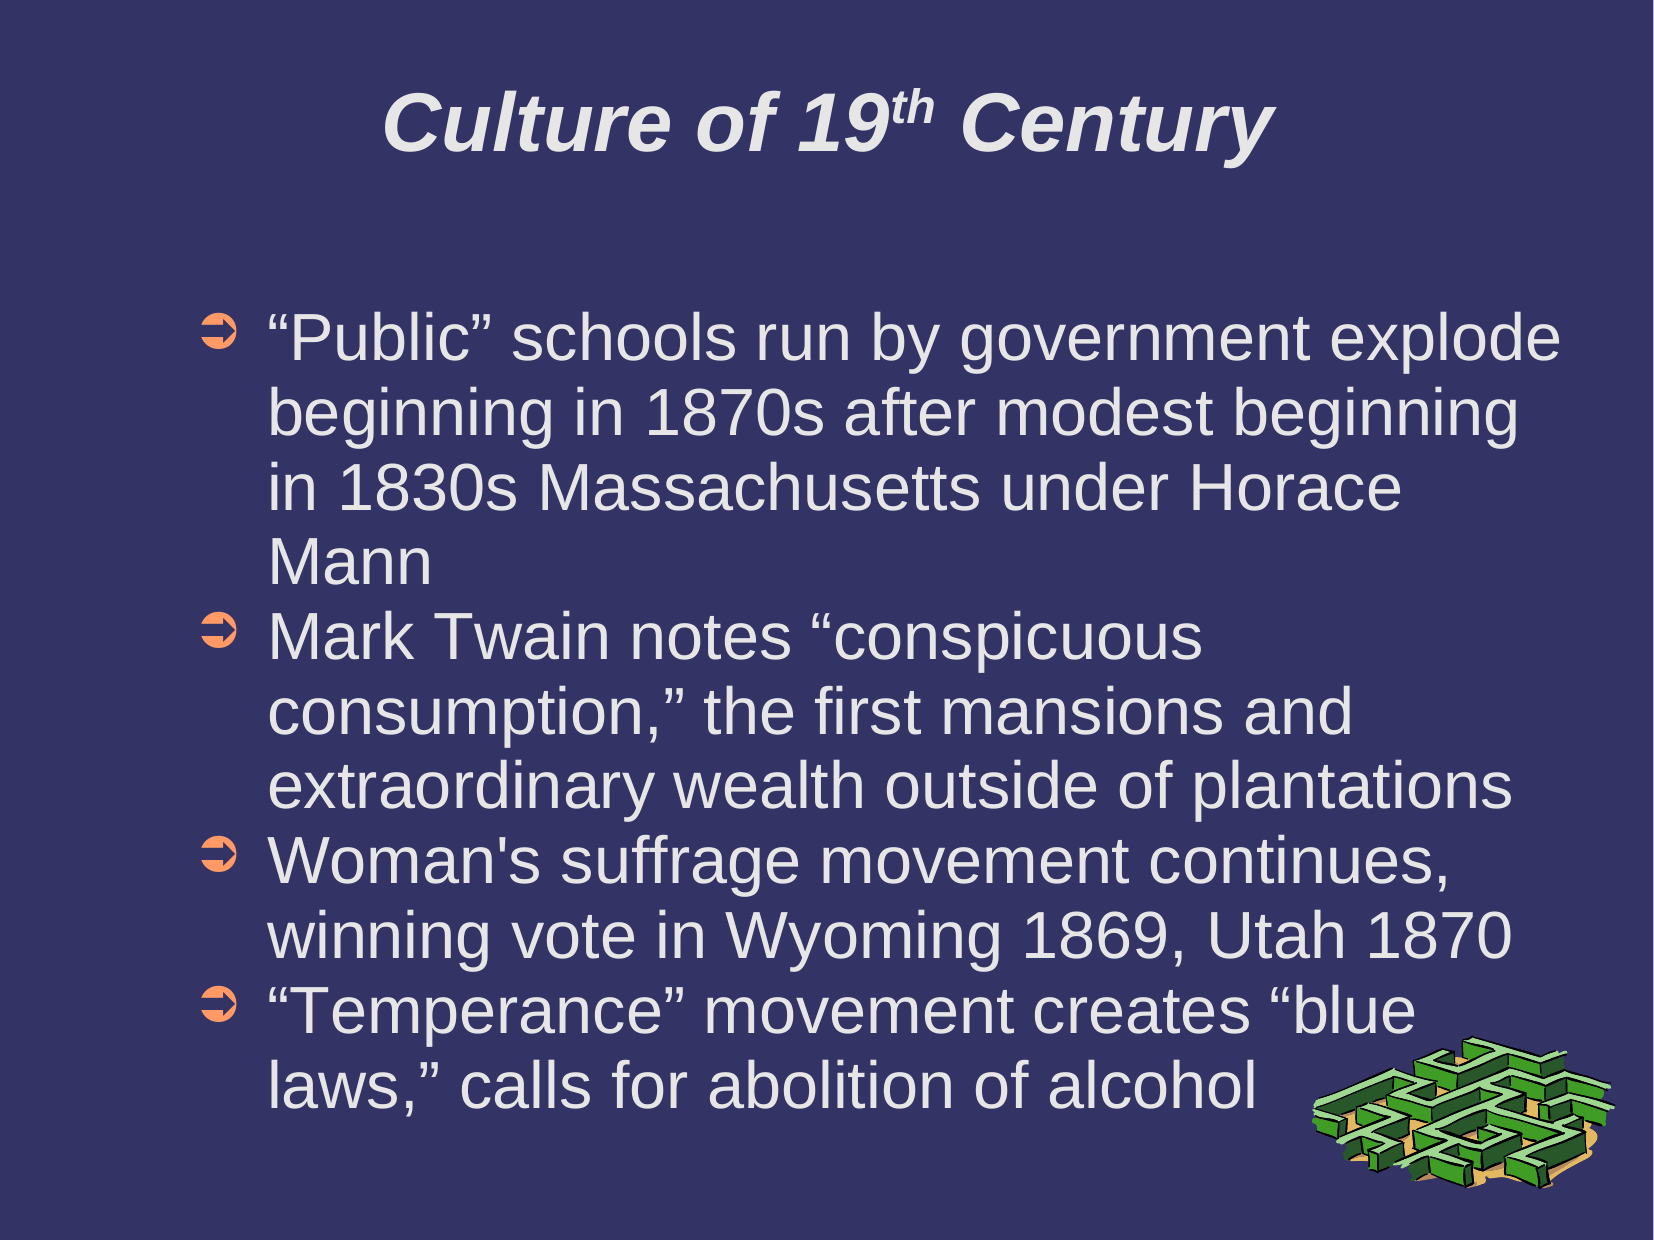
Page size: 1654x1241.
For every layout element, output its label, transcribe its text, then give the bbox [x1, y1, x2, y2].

list “Public” schools run by government explode beginning in 1870s after modest beginning in 1830s Massachusetts under Horace Mann Mark Twain notes “conspicuous consumption,” the first mansions and extraordinary wealth outside of plantations Woman's suffrage movement continues, winning vote in Wyoming 1869, Utah 1870 “Temperance” movement creates “blue laws,” calls for abolition of alcohol [184, 300, 1576, 1123]
title Culture of 19th Century [121, 26, 1534, 219]
